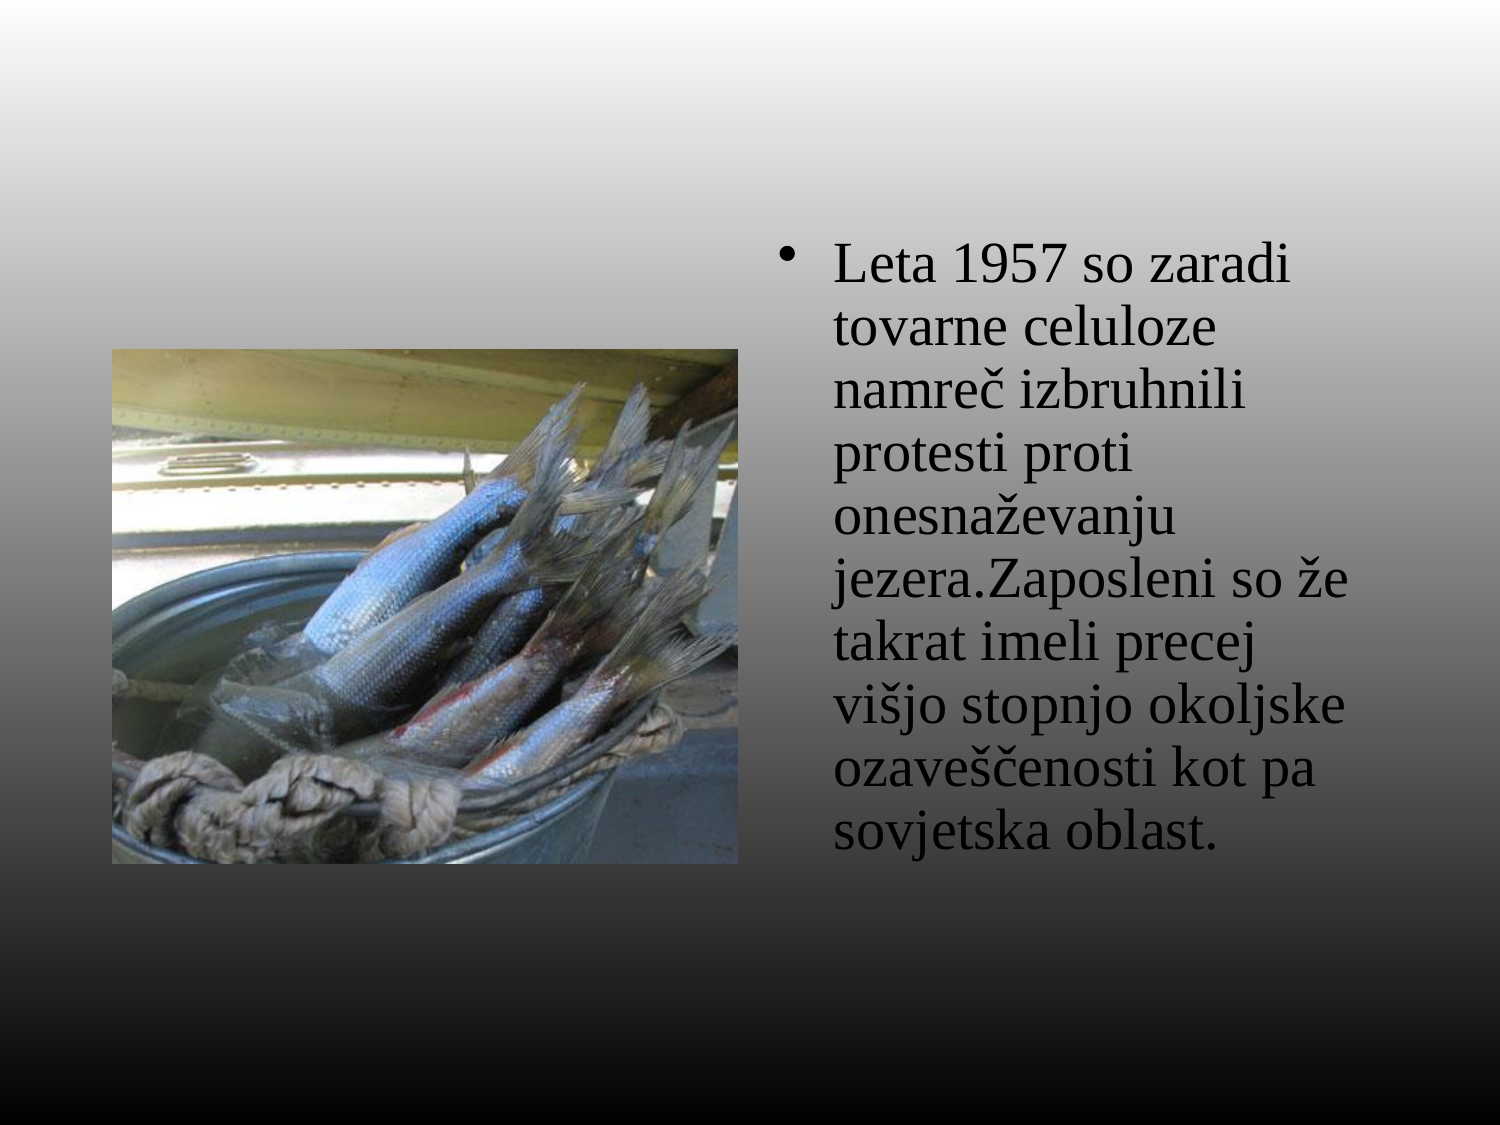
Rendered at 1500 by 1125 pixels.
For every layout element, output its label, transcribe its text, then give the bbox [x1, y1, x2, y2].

list Leta 1957 so zaradi tovarne celuloze namreč izbruhnili protesti proti onesnaževanju jezera.Zaposleni so že takrat imeli precej višjo stopnjo okoljske ozaveščenosti kot pa sovjetska oblast. [762, 224, 1388, 900]
picture [112, 349, 738, 864]
